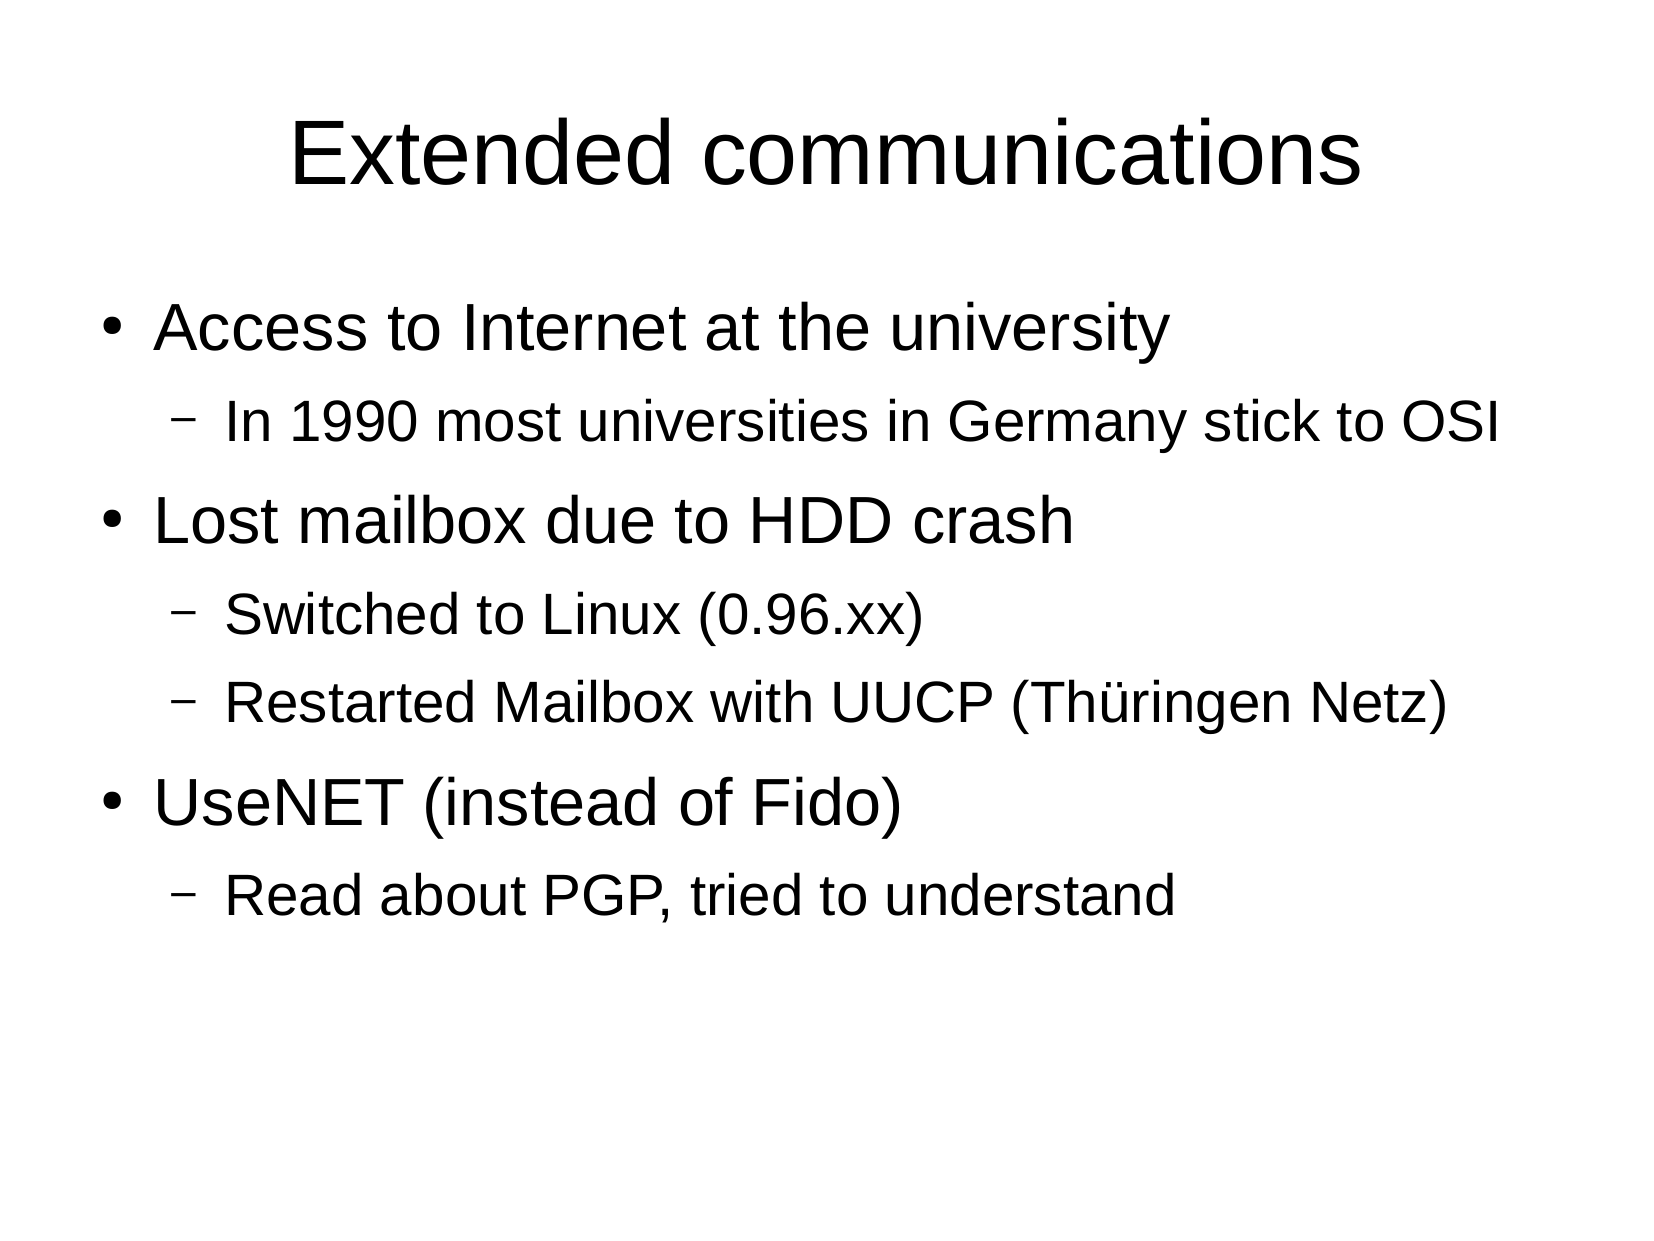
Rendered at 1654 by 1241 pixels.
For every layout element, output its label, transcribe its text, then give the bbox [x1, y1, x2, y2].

list Access to Internet at the university In 1990 most universities in Germany stick to OSI Lost mailbox due to HDD crash Switched to Linux (0.96.xx) Restarted Mailbox with UUCP (Thüringen Netz) UseNET (instead of Fido) Read about PGP, tried to understand [82, 290, 1571, 1010]
title Extended communications [82, 49, 1571, 257]
